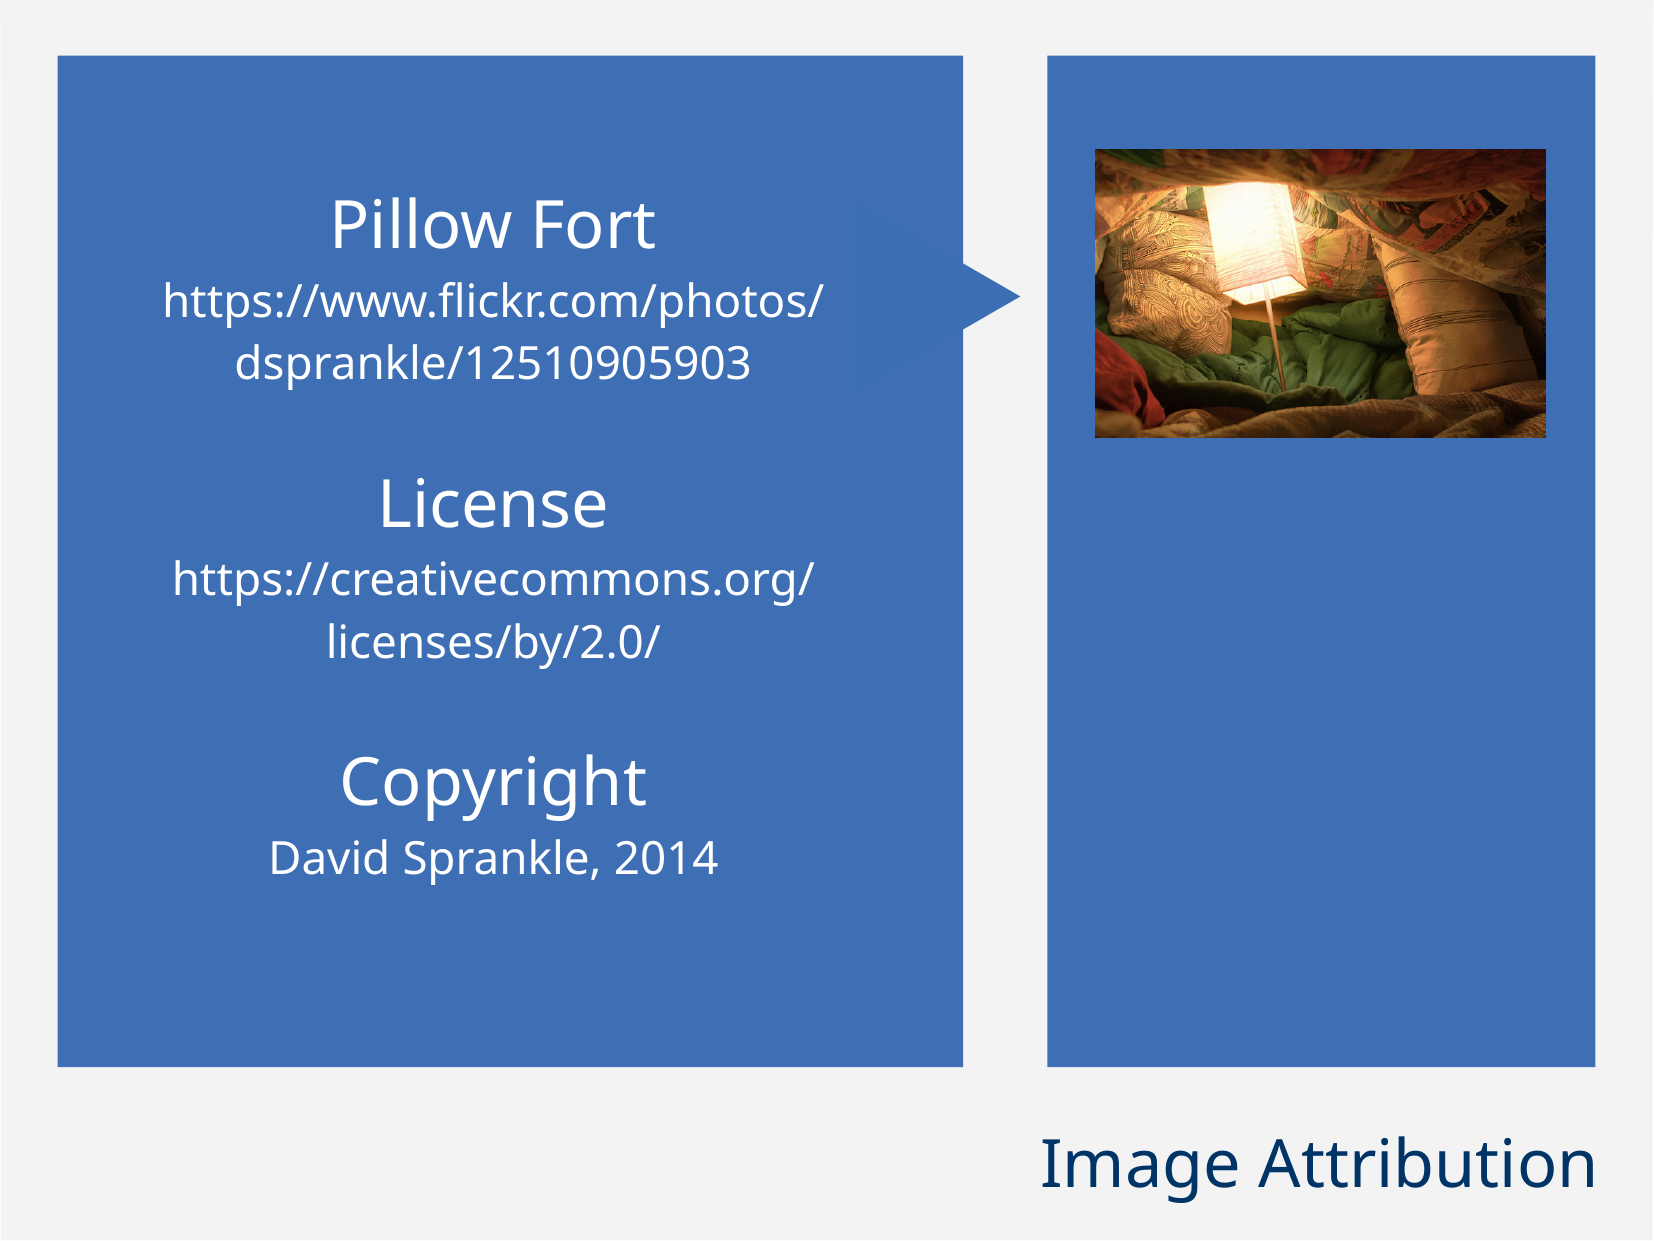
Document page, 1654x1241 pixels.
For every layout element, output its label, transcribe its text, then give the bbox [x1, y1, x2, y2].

picture [1095, 149, 1546, 438]
text_box Image Attribution [953, 1109, 1615, 1238]
text_box Pillow Fort https://www.flickr.com/photos/dsprankle/12510905903 License https://creativecommons.org/licenses/by/2.0/ Copyright David Sprankle, 2014 [110, 170, 877, 1177]
